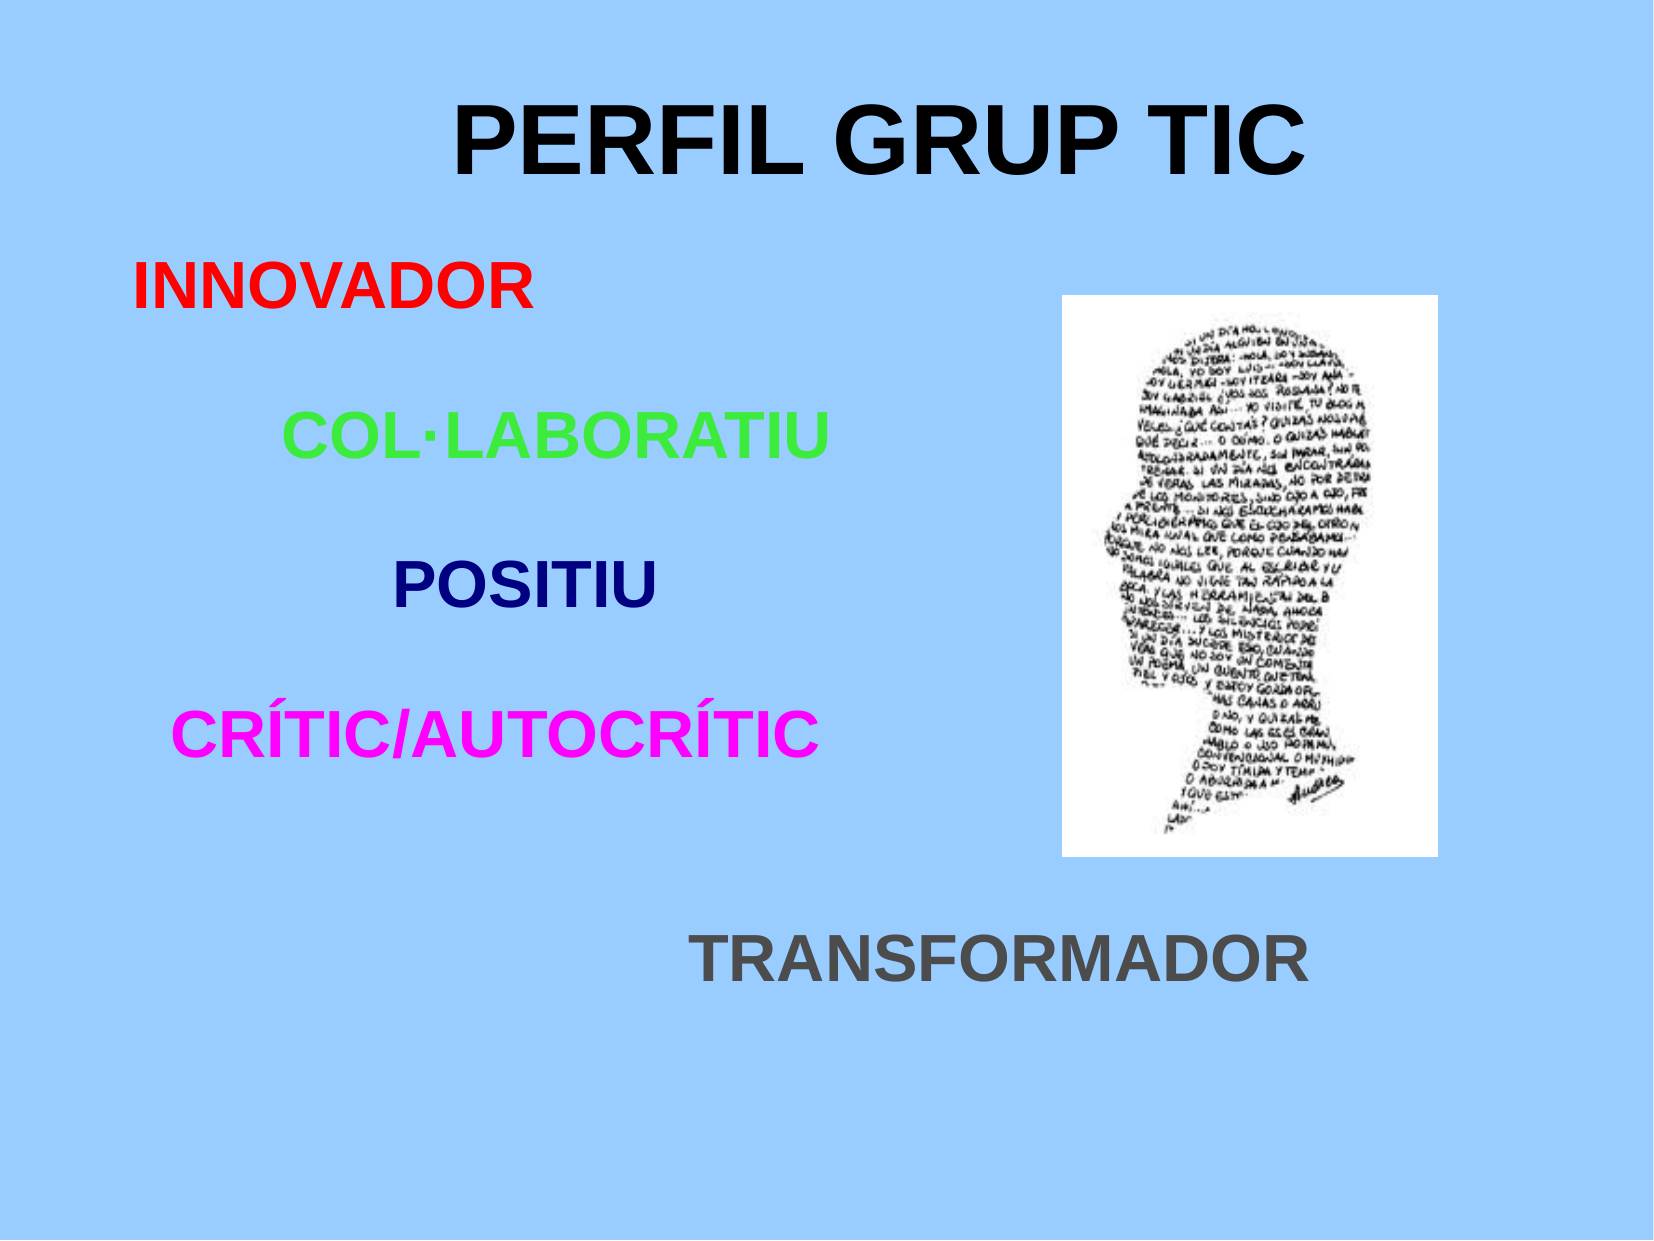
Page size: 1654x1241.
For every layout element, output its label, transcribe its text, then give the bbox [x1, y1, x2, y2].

title INNOVADOR COL·LABORATIU POSITIU CRÍTIC/AUTOCRÍTIC TRANSFORMADOR [59, 248, 1548, 1221]
title PERFIL GRUP TIC [135, 43, 1625, 237]
